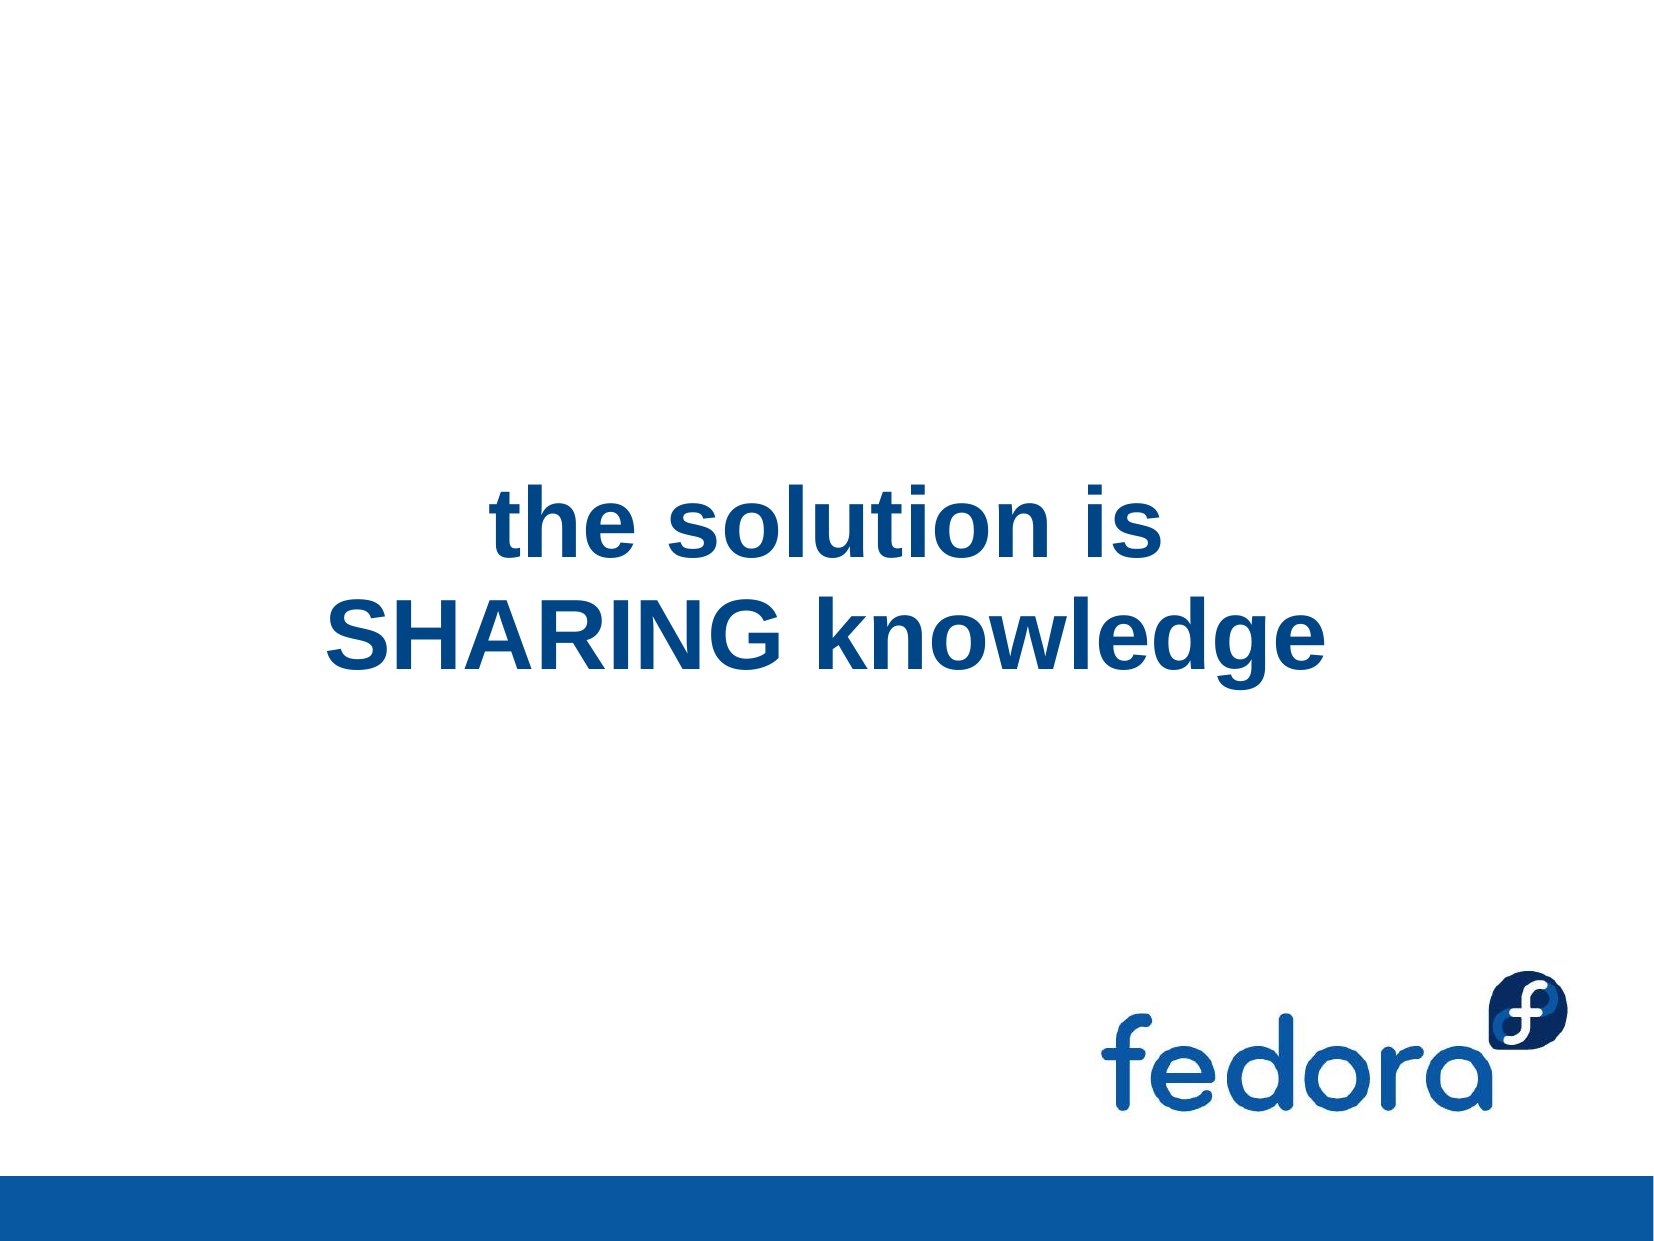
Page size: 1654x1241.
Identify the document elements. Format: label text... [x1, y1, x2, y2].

picture [0, 1176, 1654, 1241]
title the solution is SHARING knowledge [82, 56, 1571, 1102]
picture [1087, 958, 1576, 1125]
